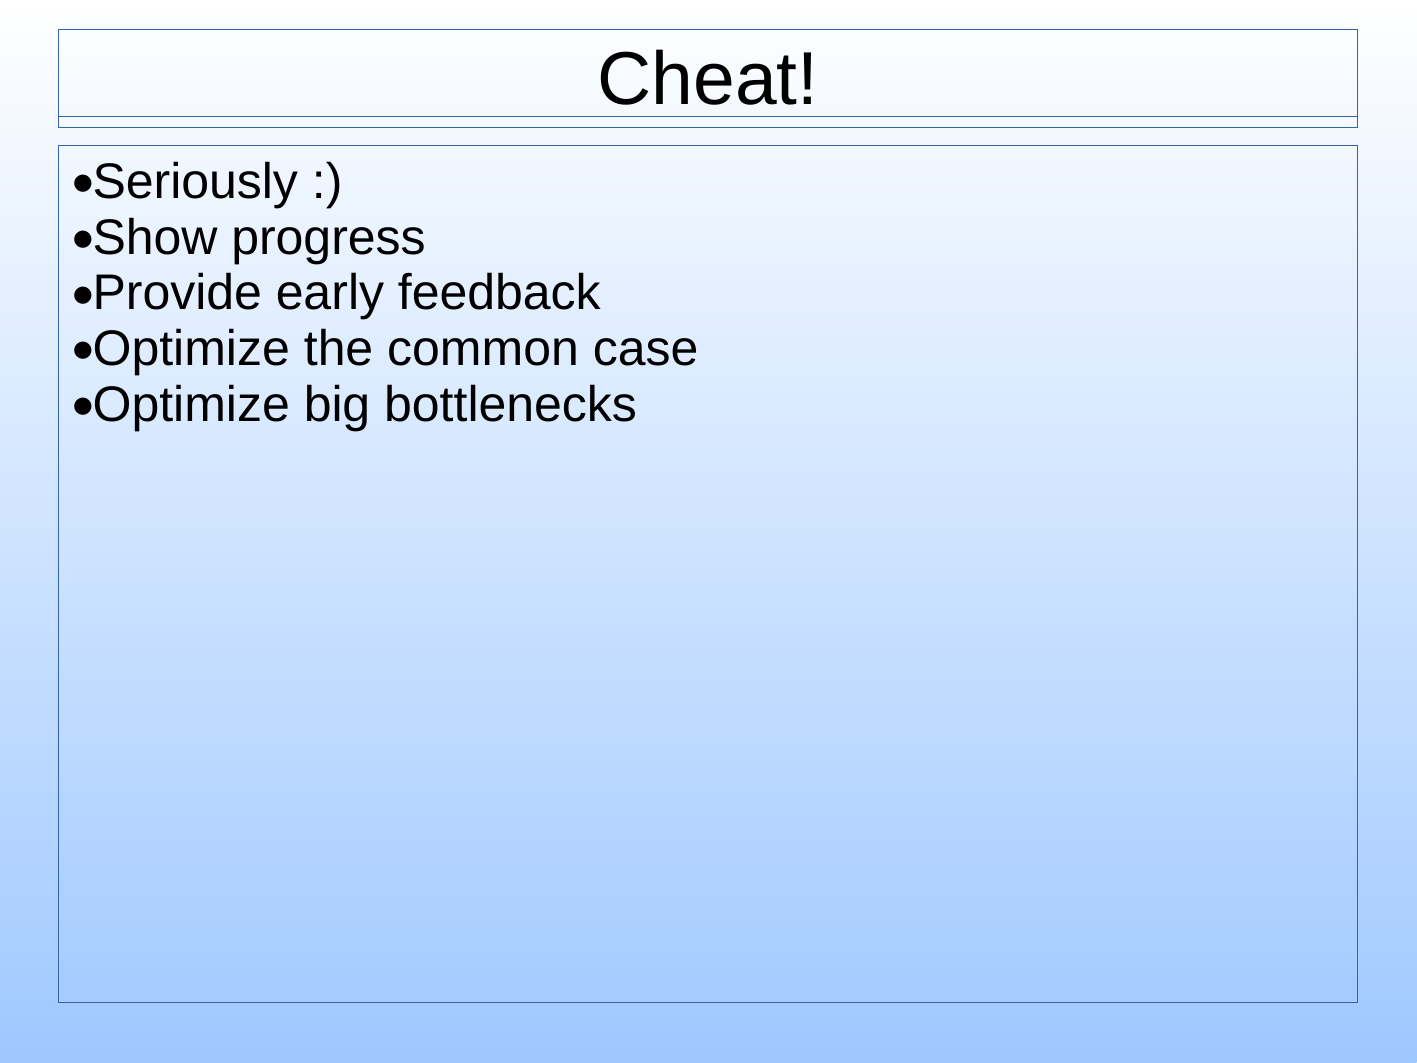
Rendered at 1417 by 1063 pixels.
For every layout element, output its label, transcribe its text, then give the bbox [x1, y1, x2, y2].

text_box Cheat! [58, 29, 1358, 116]
text_box Seriously :) Show progress Provide early feedback Optimize the common case Optimize big bottlenecks [58, 145, 1358, 1003]
text_box Cheat! [58, 117, 1358, 121]
